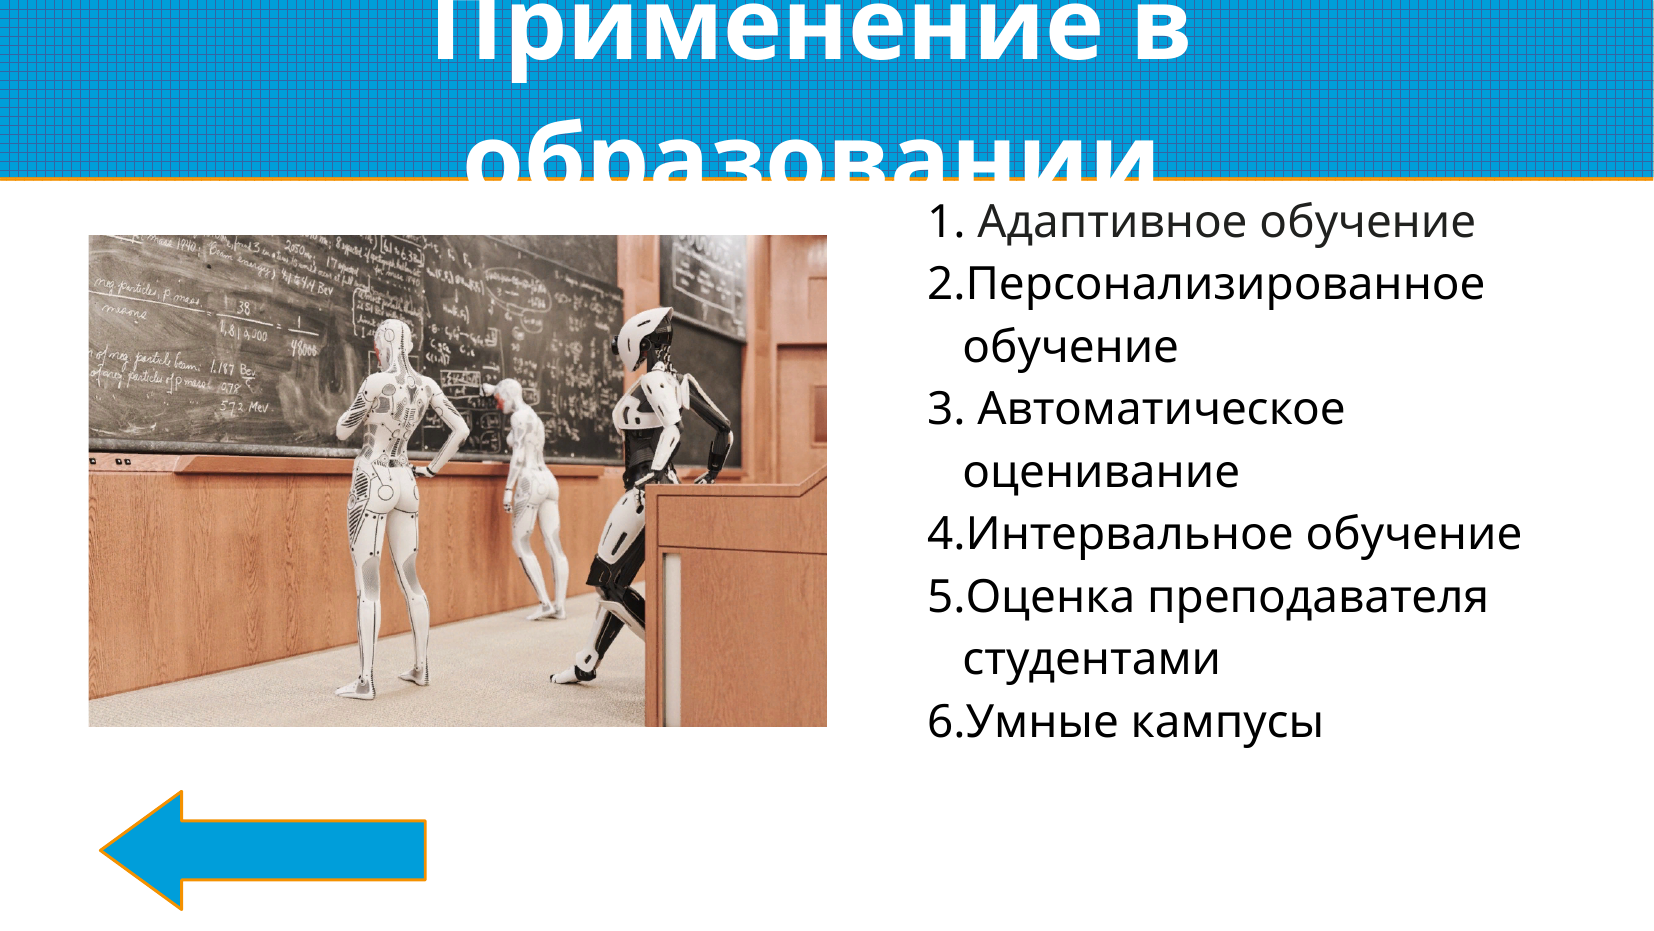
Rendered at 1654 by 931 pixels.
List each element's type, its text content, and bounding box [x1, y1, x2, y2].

text_box Применение в образовании [118, 0, 1506, 236]
text_box [100, 791, 426, 910]
picture [88, 235, 827, 727]
text_box Адаптивное обучение Персонализированное обучение Автоматическое оценивание Интервальное обучение Оценка преподавателя студентами Умные кампусы [921, 235, 1601, 766]
